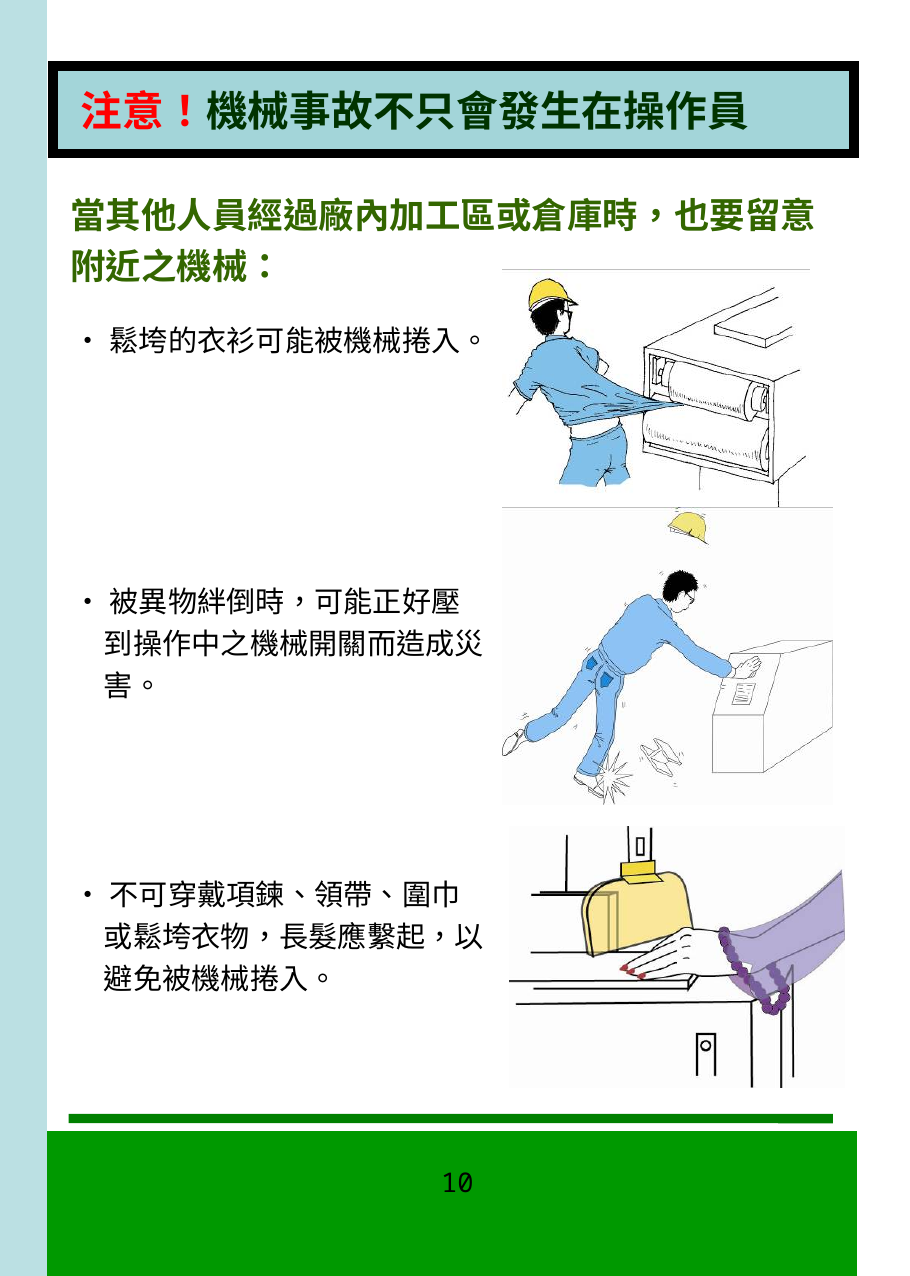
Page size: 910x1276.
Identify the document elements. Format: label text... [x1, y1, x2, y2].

picture [502, 508, 833, 805]
text_box [0, 0, 47, 1276]
text_box 當其他人員經過廠內加工區或倉庫時，也要留意附近之機械： [54, 177, 833, 295]
picture [509, 826, 845, 1088]
text_box 注意！機械事故不只會發生在操作員 [65, 76, 763, 142]
text_box 10 [422, 1157, 493, 1207]
picture [502, 295, 810, 507]
text_box ‧鬆垮的衣衫可能被機械捲入。 ‧被異物絆倒時，可能正好壓到操作中之機械開關而造成災害。 ‧不可穿戴項鍊、領帶、圍巾或鬆垮衣物，長髮應繫起，以避免被機械捲入。 [57, 307, 503, 1004]
